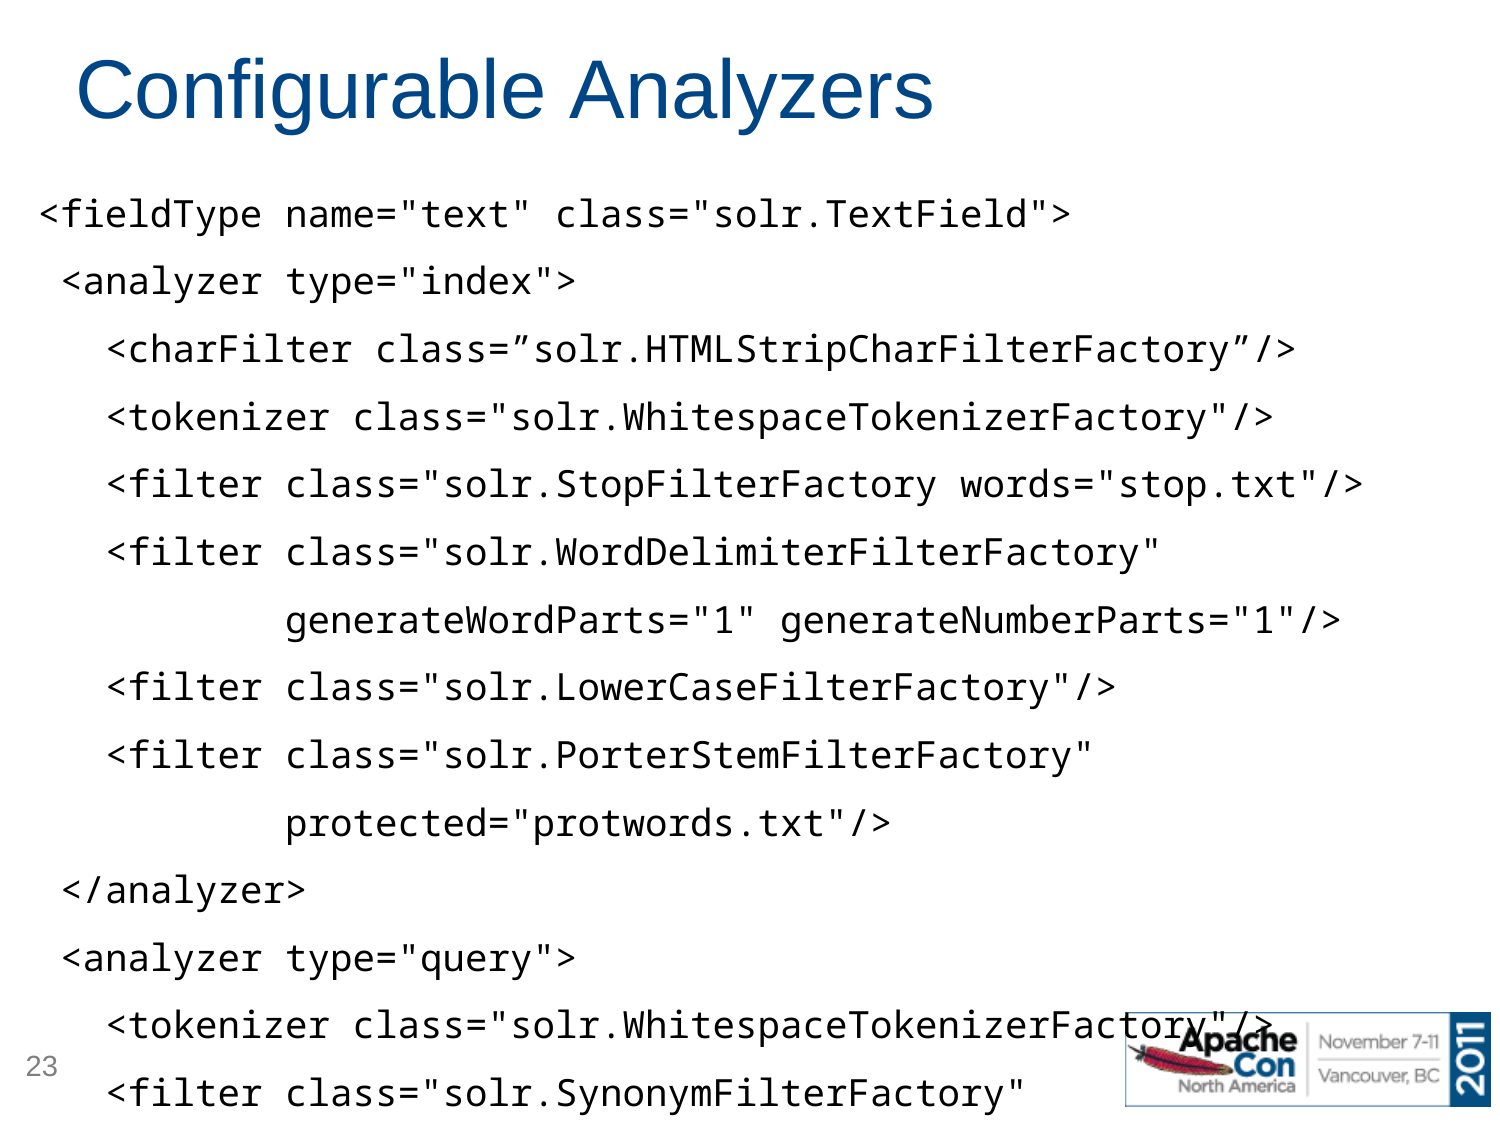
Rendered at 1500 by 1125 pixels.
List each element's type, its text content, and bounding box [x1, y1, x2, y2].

picture [1125, 1012, 1491, 1107]
list <fieldType name="text" class="solr.TextField"> <analyzer type="index"> <charFilter class=”solr.HTMLStripCharFilterFactory”/> <tokenizer class="solr.WhitespaceTokenizerFactory"/> <filter class="solr.StopFilterFactory words="stop.txt"/> <filter class="solr.WordDelimiterFilterFactory" generateWordParts="1" generateNumberParts="1"/> <filter class="solr.LowerCaseFilterFactory"/> <filter class="solr.PorterStemFilterFactory" protected="protwords.txt"/> </analyzer> <analyzer type="query"> <tokenizer class="solr.WhitespaceTokenizerFactory"/> <filter class="solr.SynonymFilterFactory" synonyms="synonyms.txt" expand="true"/> ... [37, 187, 1463, 1101]
title Configurable Analyzers [75, 0, 1425, 181]
